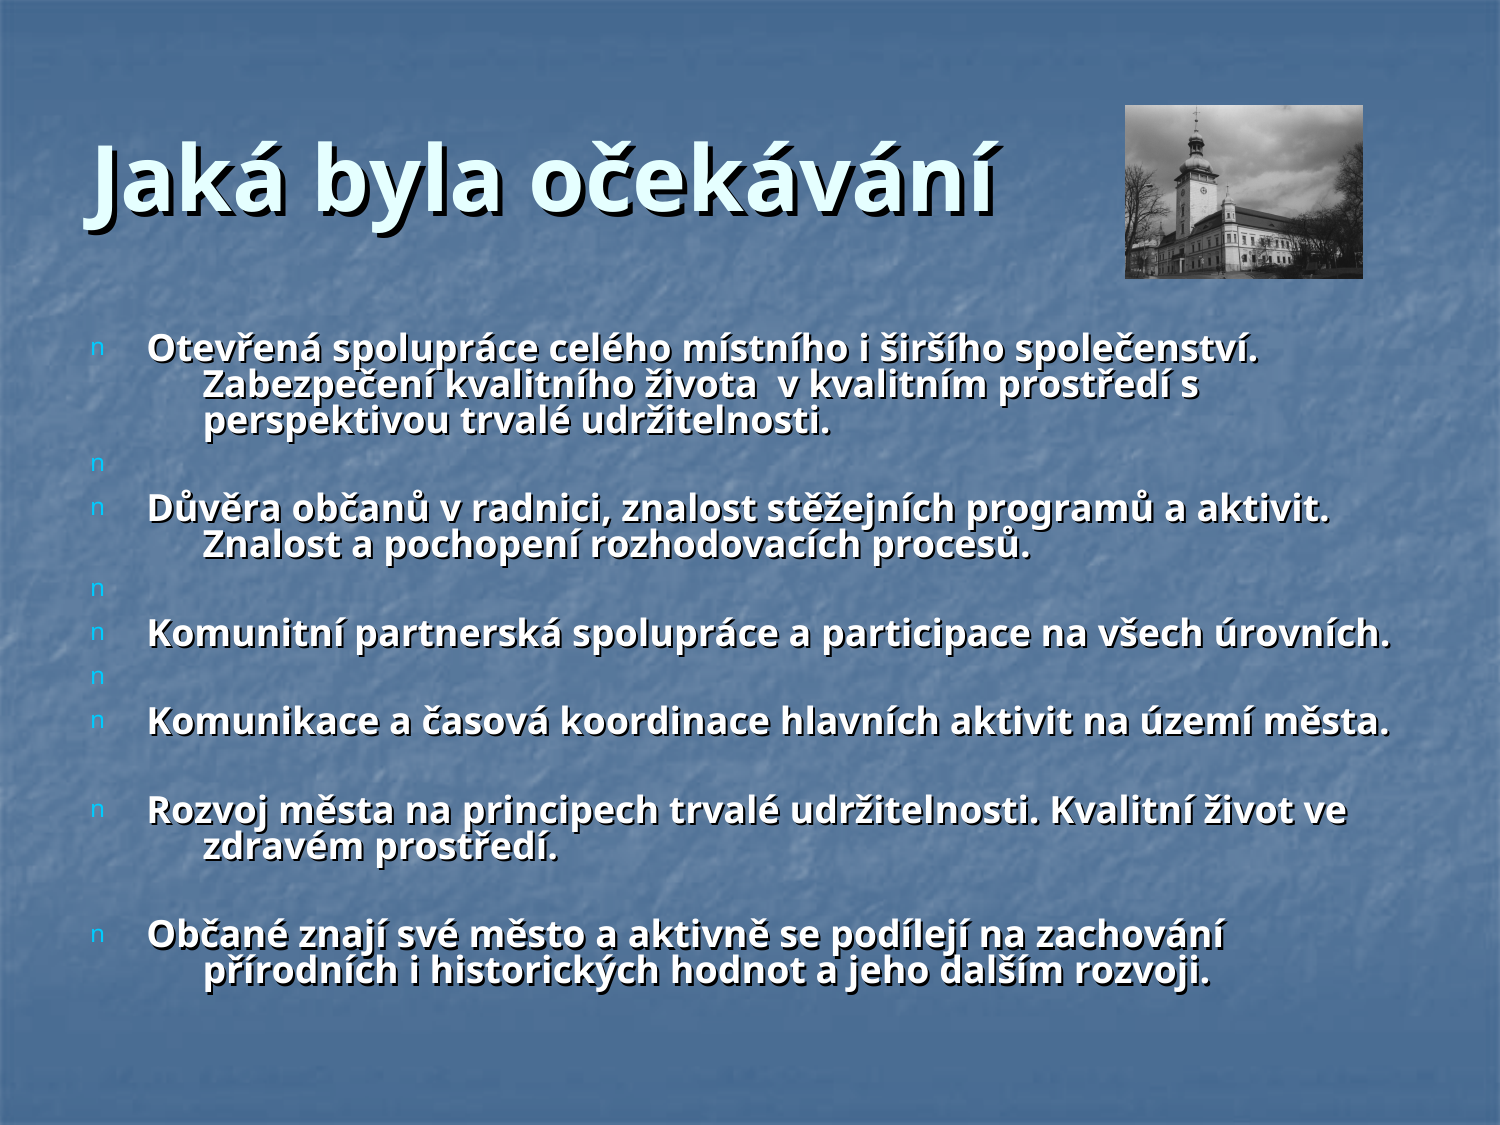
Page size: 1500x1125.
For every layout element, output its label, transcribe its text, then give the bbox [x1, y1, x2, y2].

picture [1125, 105, 1363, 279]
title Jaká byla očekávání [75, 62, 1426, 288]
list Otevřená spolupráce celého místního i širšího společenství. Zabezpečení kvalitního života v kvalitním prostředí s perspektivou trvalé udržitelnosti. Důvěra občanů v radnici, znalost stěžejních programů a aktivit. Znalost a pochopení rozhodovacích procesů. Komunitní partnerská spolupráce a participace na všech úrovních. Komunikace a časová koordinace hlavních aktivit na území města. Rozvoj města na principech trvalé udržitelnosti. Kvalitní život ve zdravém prostředí. Občané znají své město a aktivně se podílejí na zachování přírodních i historických hodnot a jeho dalším rozvoji. [75, 324, 1426, 1083]
